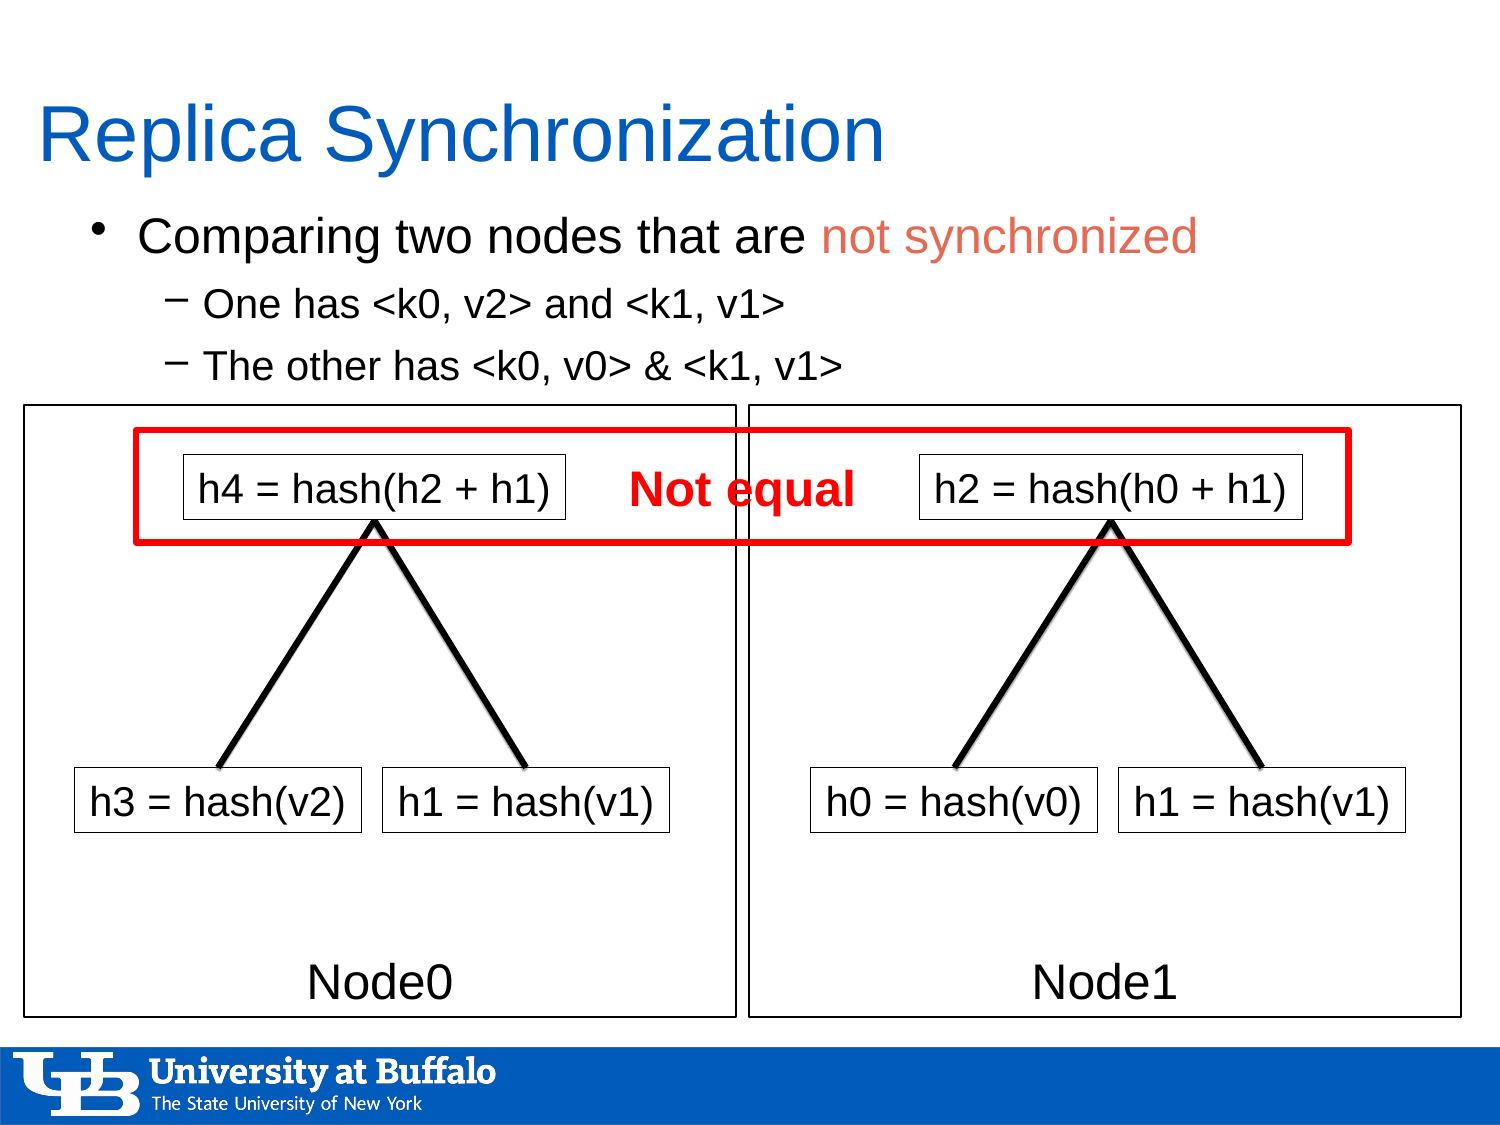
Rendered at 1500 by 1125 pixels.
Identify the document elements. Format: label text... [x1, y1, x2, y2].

title Replica Synchronization [37, 40, 1388, 228]
picture [13, 1052, 496, 1116]
text_box Node0 [23, 404, 737, 1018]
text_box Node1 [748, 404, 1462, 1018]
text_box Not equal [136, 429, 1349, 543]
list Comparing two nodes that are not synchronized One has <k0, v2> and <k1, v1> The other has <k0, v0> & <k1, v1> [75, 202, 1426, 429]
list Comparing two nodes that are not synchronized One has <k0, v2> and <k1, v1> The other has <k0, v0> & <k1, v1> [737, 543, 748, 856]
